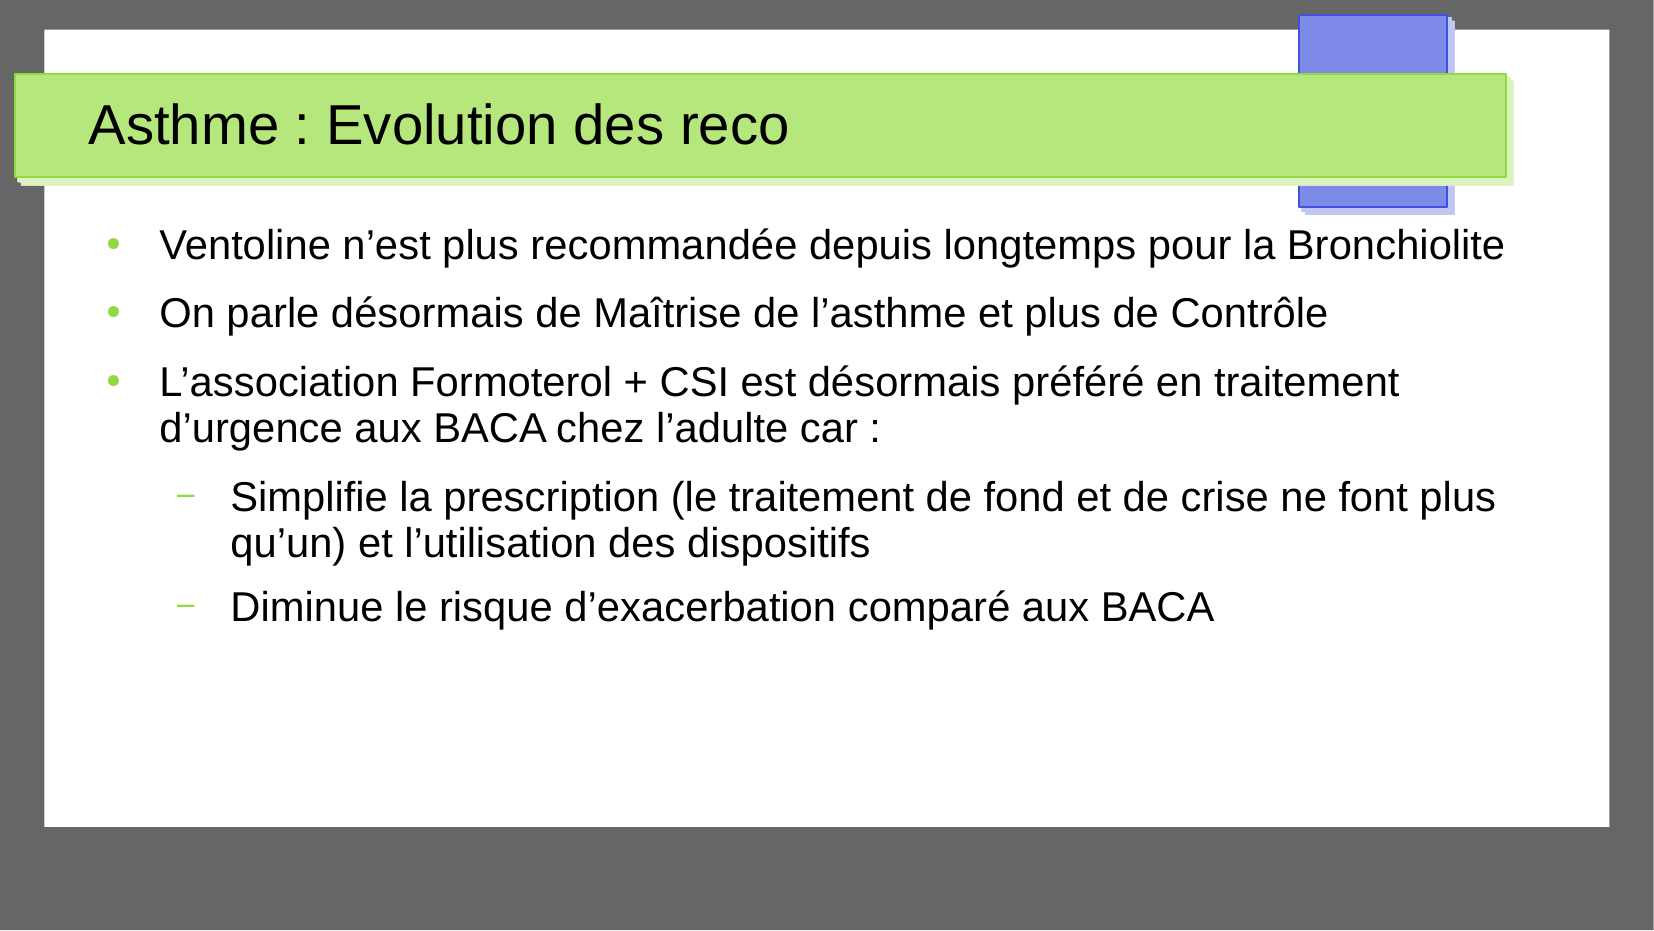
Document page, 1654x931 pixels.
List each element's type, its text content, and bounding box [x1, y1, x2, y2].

list Ventoline n’est plus recommandée depuis longtemps pour la Bronchiolite On parle désormais de Maîtrise de l’asthme et plus de Contrôle L’association Formoterol + CSI est désormais préféré en traitement d’urgence aux BACA chez l’adulte car : Simplifie la prescription (le traitement de fond et de crise ne font plus qu’un) et l’utilisation des dispositifs Diminue le risque d’exacerbation comparé aux BACA [88, 221, 1565, 813]
title Asthme : Evolution des reco [88, 73, 1506, 178]
